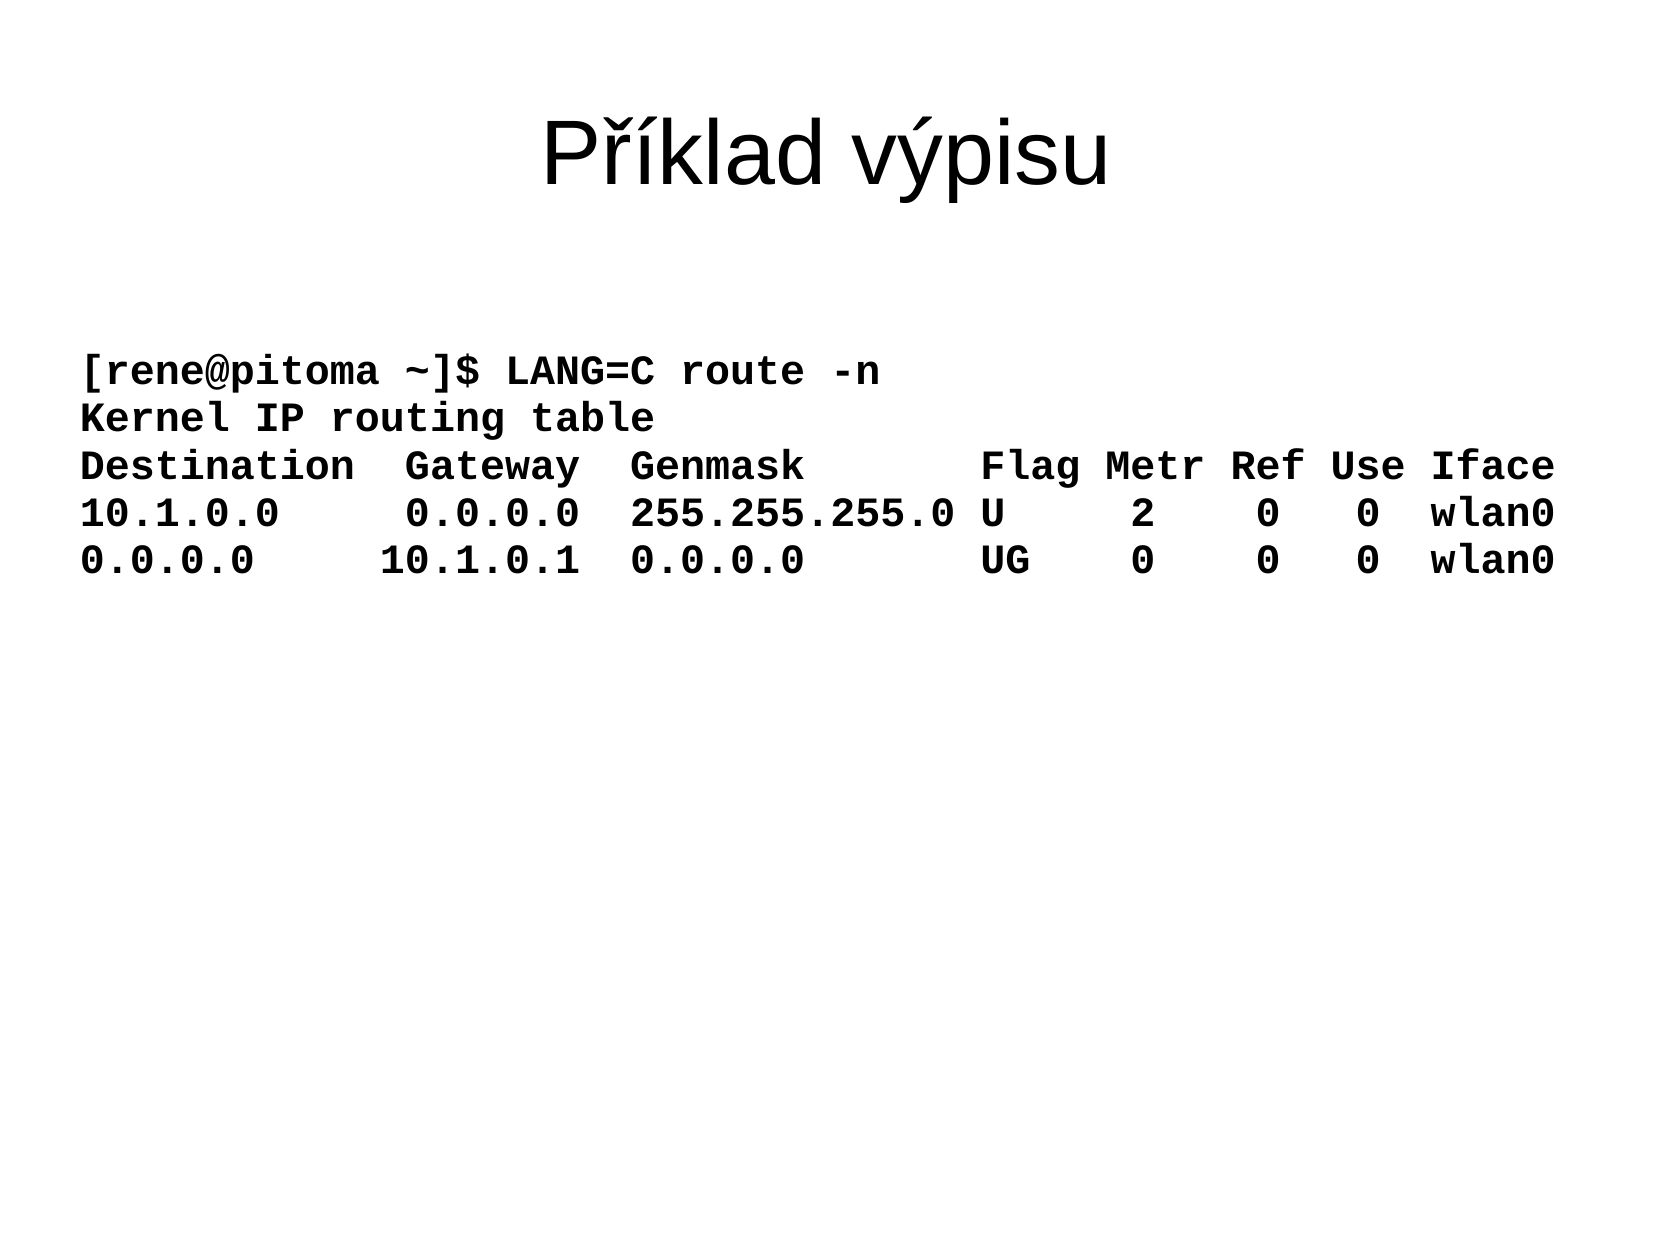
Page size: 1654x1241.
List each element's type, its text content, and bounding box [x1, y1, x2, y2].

text_box [rene@pitoma ~]$ LANG=C route -n Kernel IP routing table Destination Gateway Genmask Flag Metr Ref Use Iface 10.1.0.0 0.0.0.0 255.255.255.0 U 2 0 0 wlan0 0.0.0.0 10.1.0.1 0.0.0.0 UG 0 0 0 wlan0 [64, 342, 1601, 594]
title Příklad výpisu [82, 49, 1571, 257]
